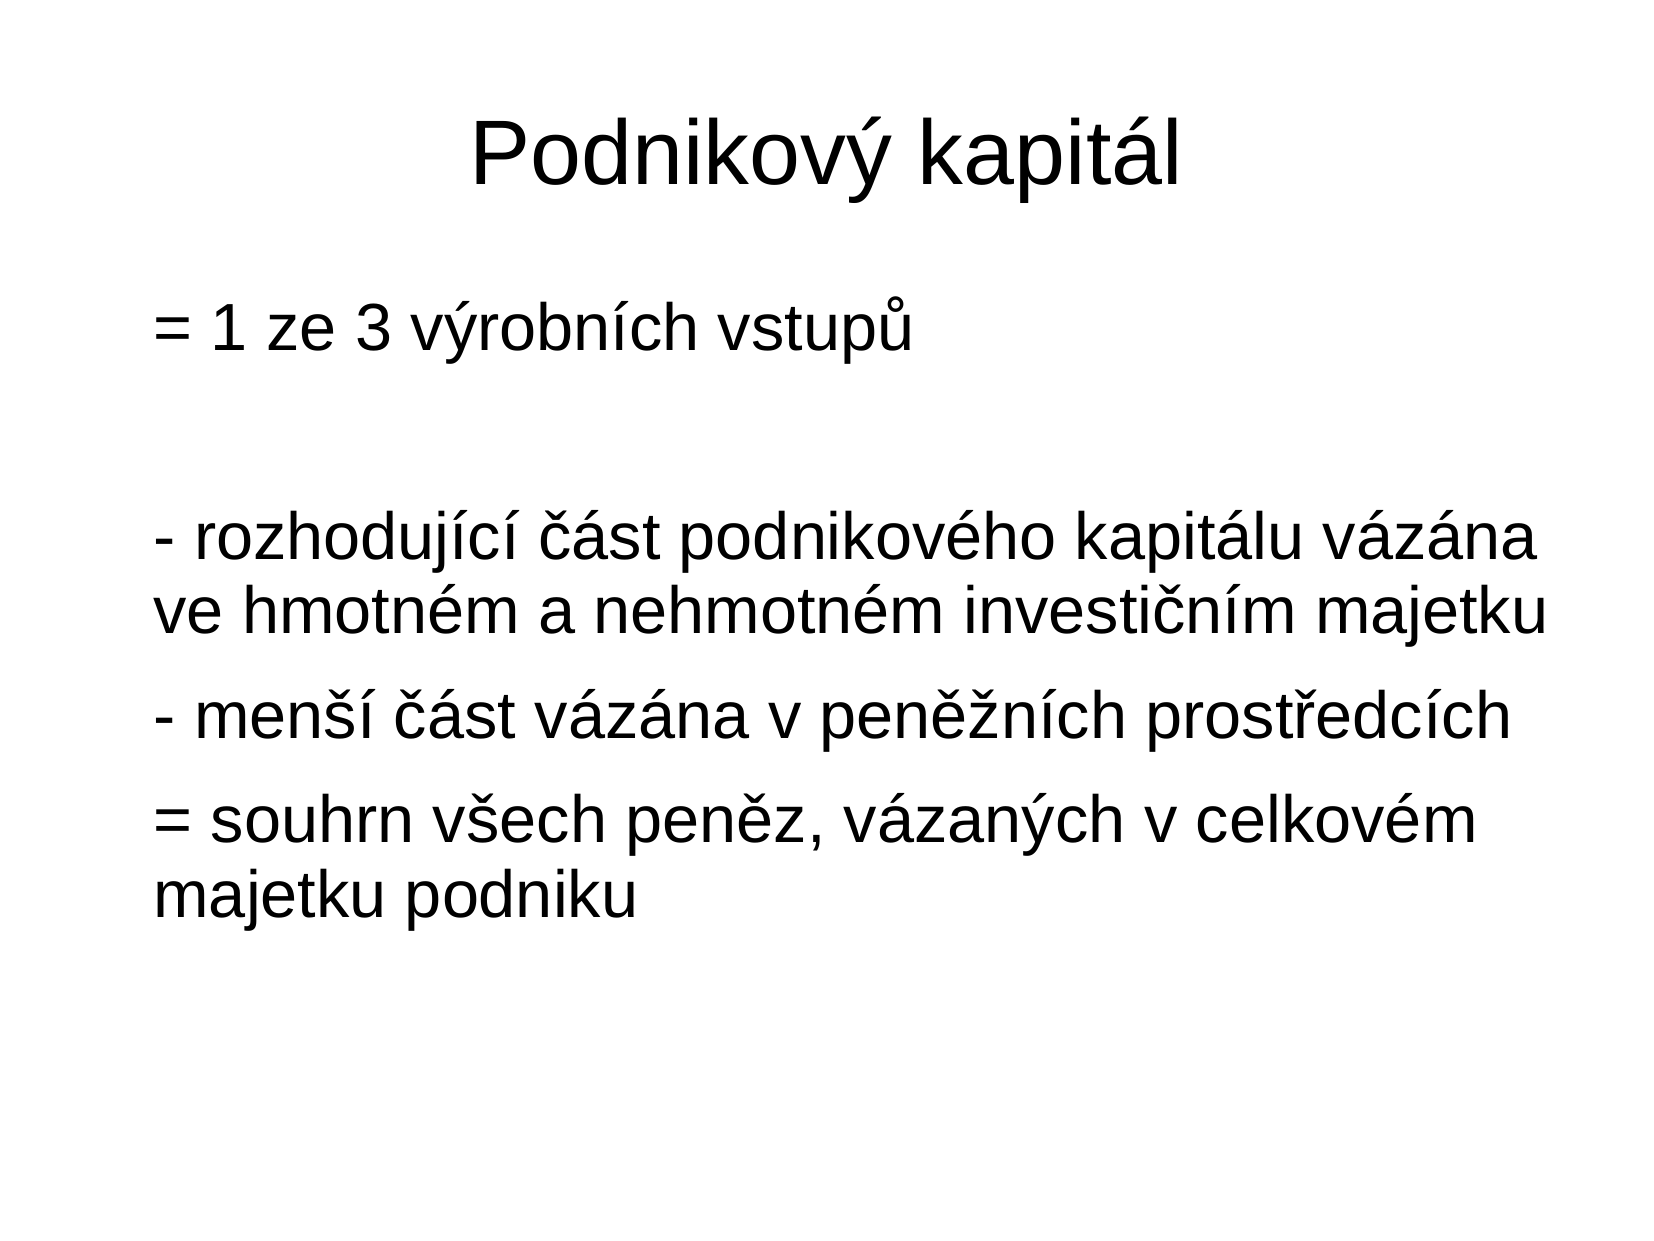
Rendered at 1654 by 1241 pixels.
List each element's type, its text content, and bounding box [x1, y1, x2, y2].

title Podnikový kapitál [82, 49, 1571, 257]
list = 1 ze 3 výrobních vstupů - rozhodující část podnikového kapitálu vázána ve hmotném a nehmotném investičním majetku - menší část vázána v peněžních prostředcích = souhrn všech peněz, vázaných v celkovém majetku podniku [82, 290, 1571, 1141]
